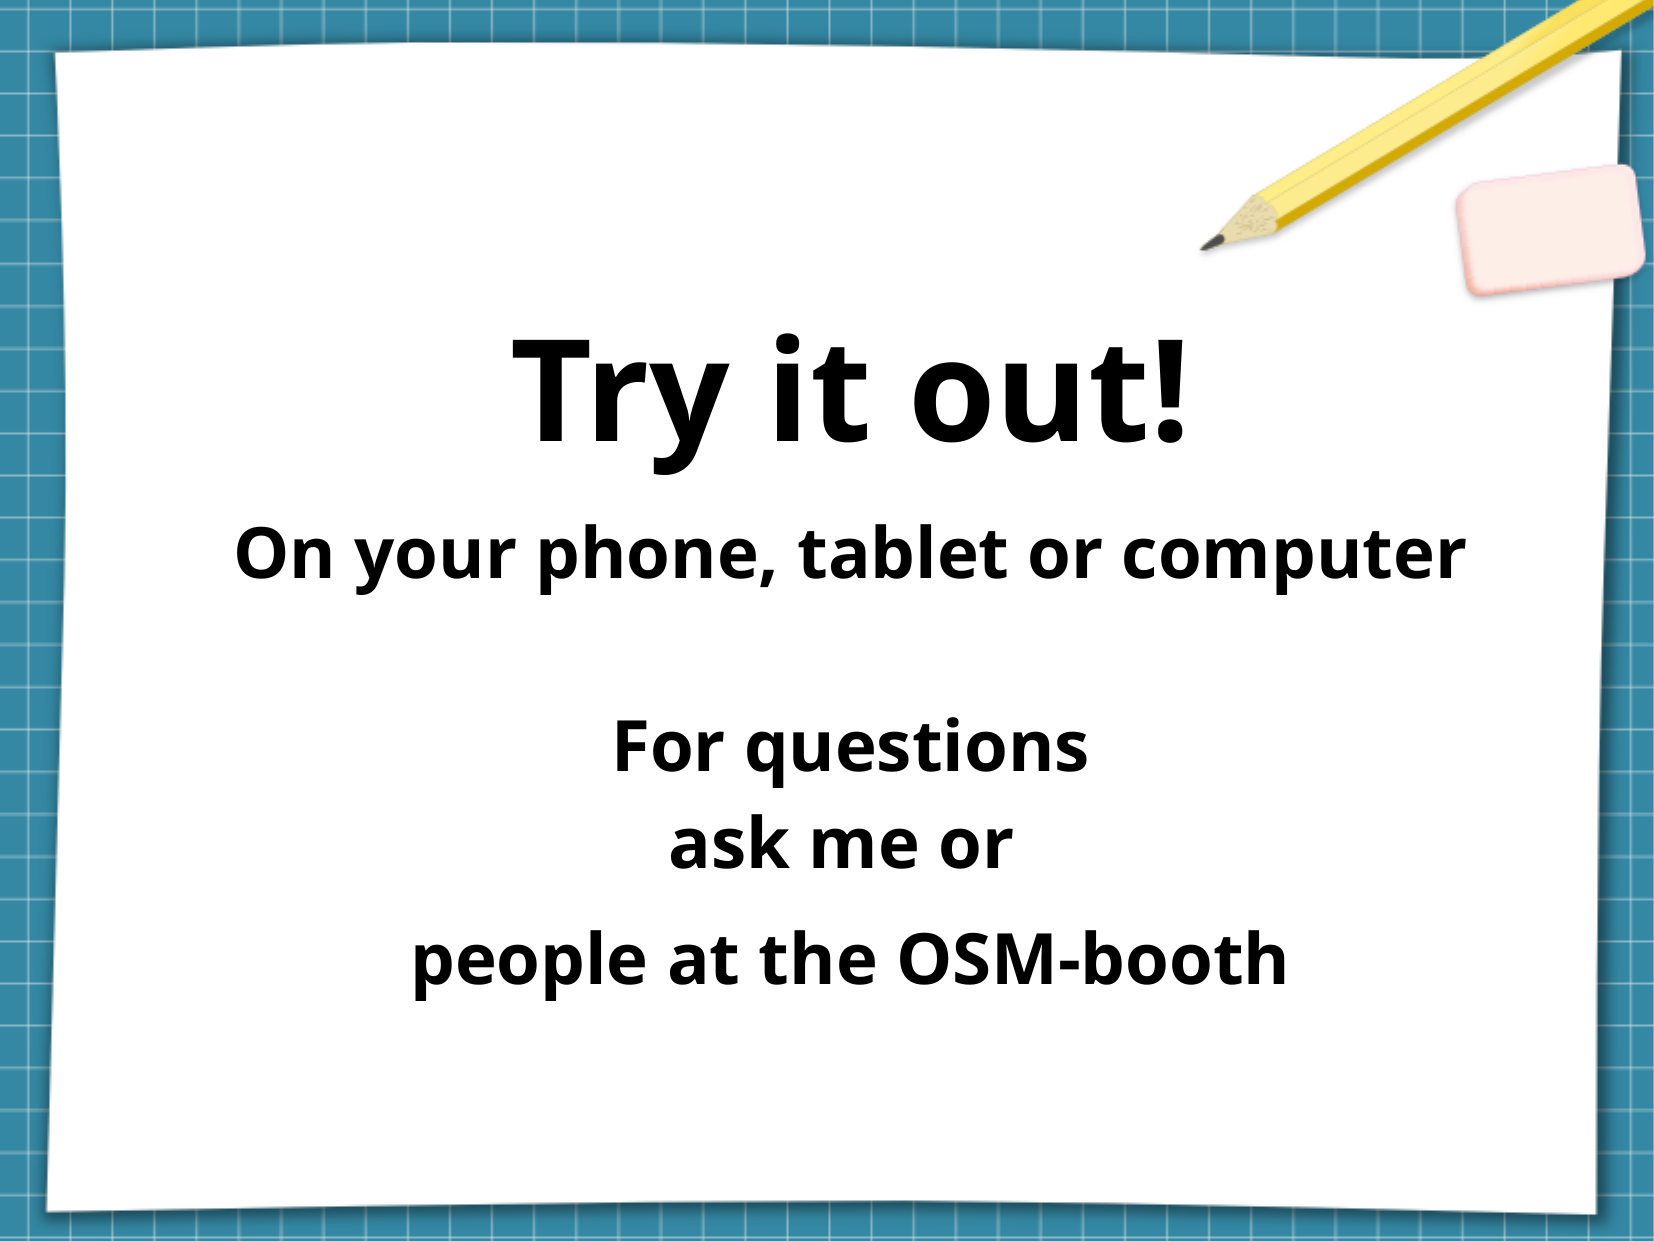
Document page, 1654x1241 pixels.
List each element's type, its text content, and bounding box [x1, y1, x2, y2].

picture [0, 0, 1654, 1241]
list Try it out! On your phone, tablet or computer For questions ask me or people at the OSM-booth [82, 290, 1571, 1010]
